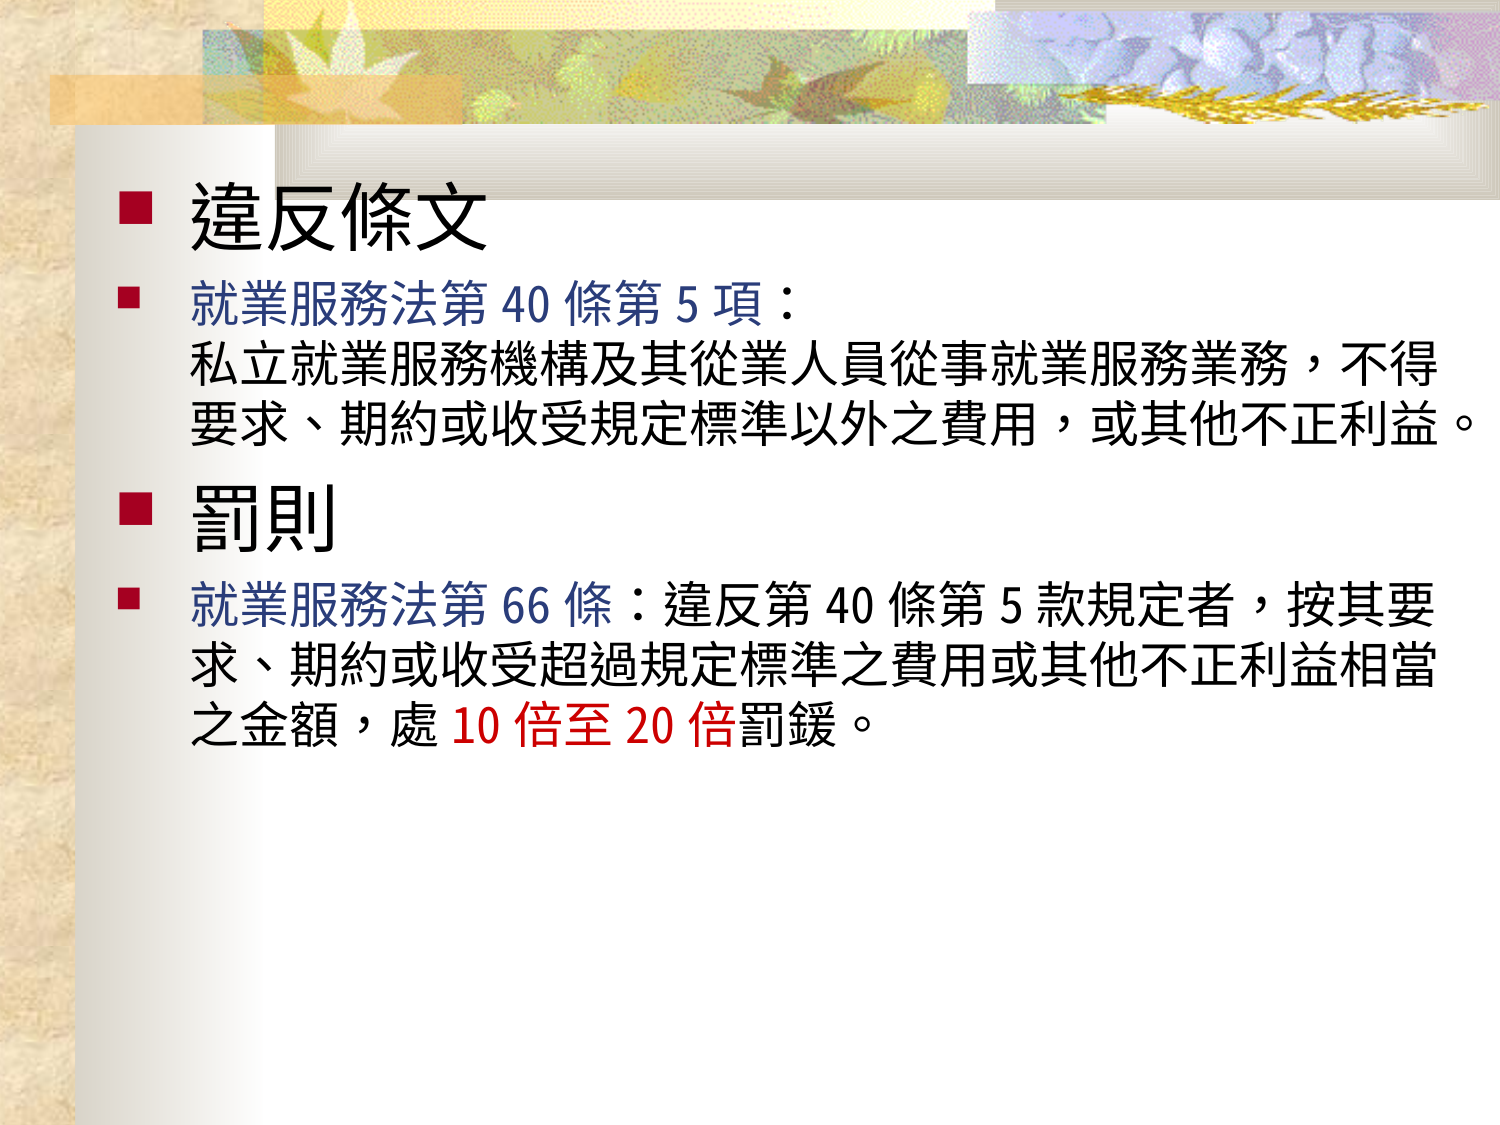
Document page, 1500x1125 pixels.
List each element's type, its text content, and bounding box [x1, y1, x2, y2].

picture [0, 0, 1500, 1125]
list 違反條文 就業服務法第40條第5項： 私立就業服務機構及其從業人員從事就業服務業務，不得要求、期約或收受規定標準以外之費用，或其他不正利益。 罰則 就業服務法第66條：違反第40條第5款規定者，按其要求、期約或收受超過規定標準之費用或其他不正利益相當之金額，處10倍至20倍罰鍰。 [99, 162, 1463, 1075]
